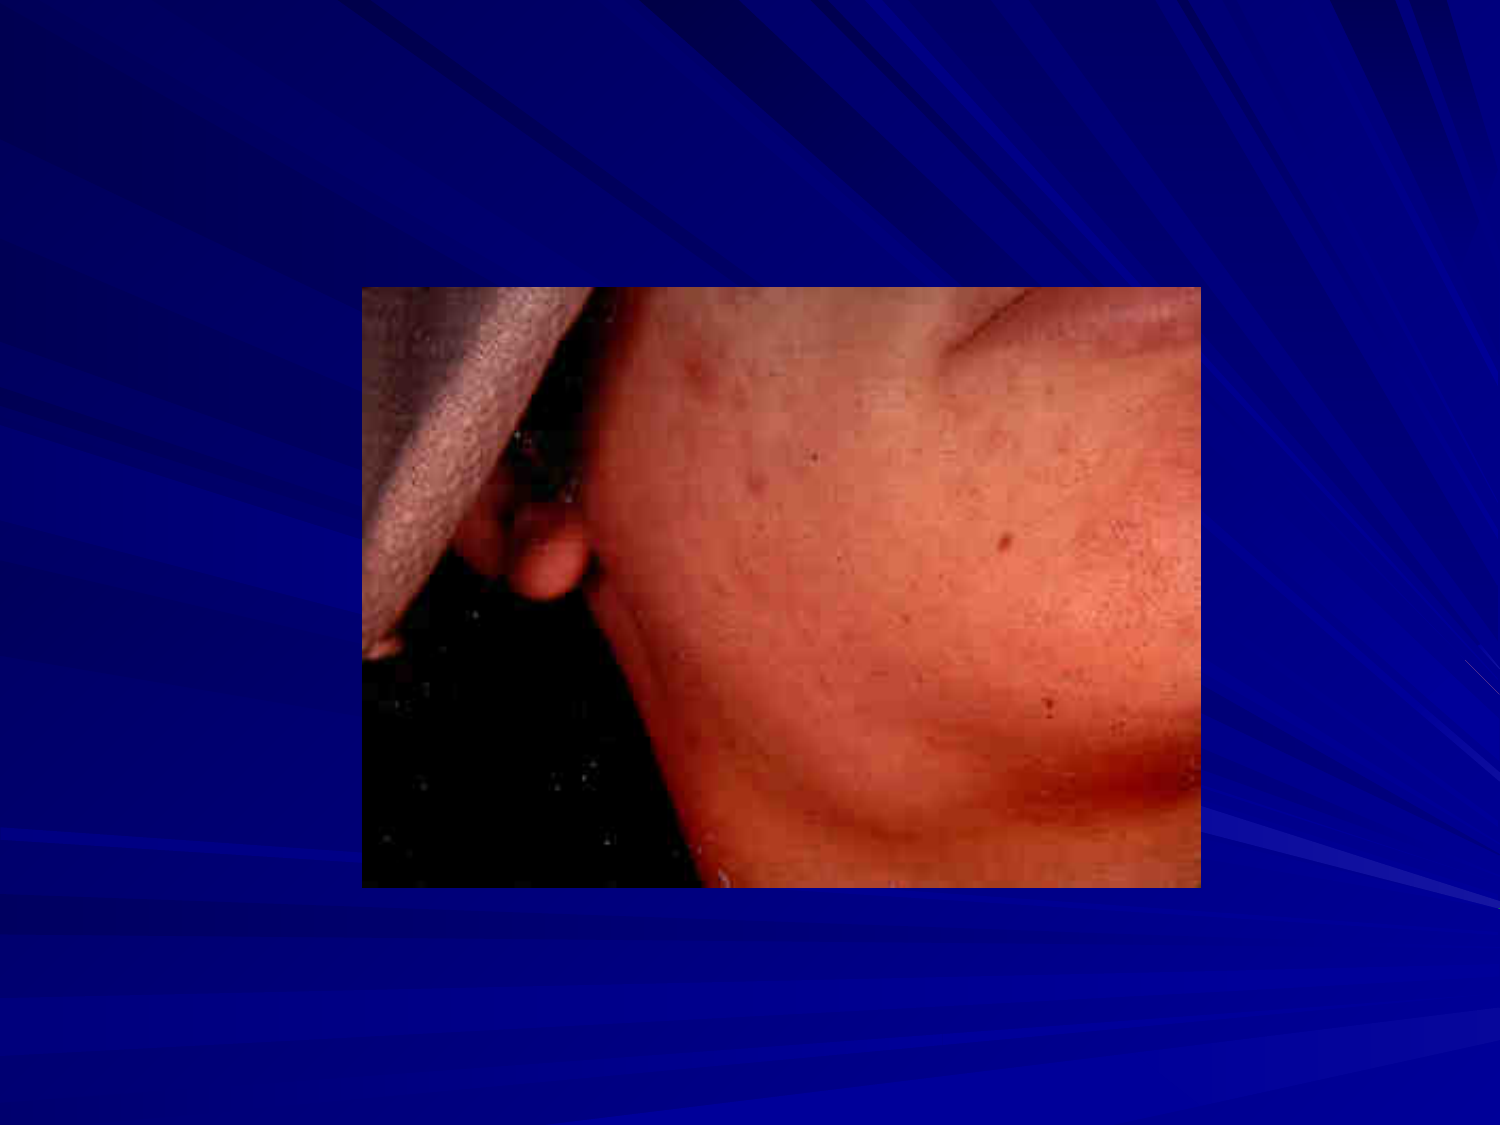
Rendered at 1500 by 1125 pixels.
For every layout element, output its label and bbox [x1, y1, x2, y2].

picture [362, 287, 1201, 888]
